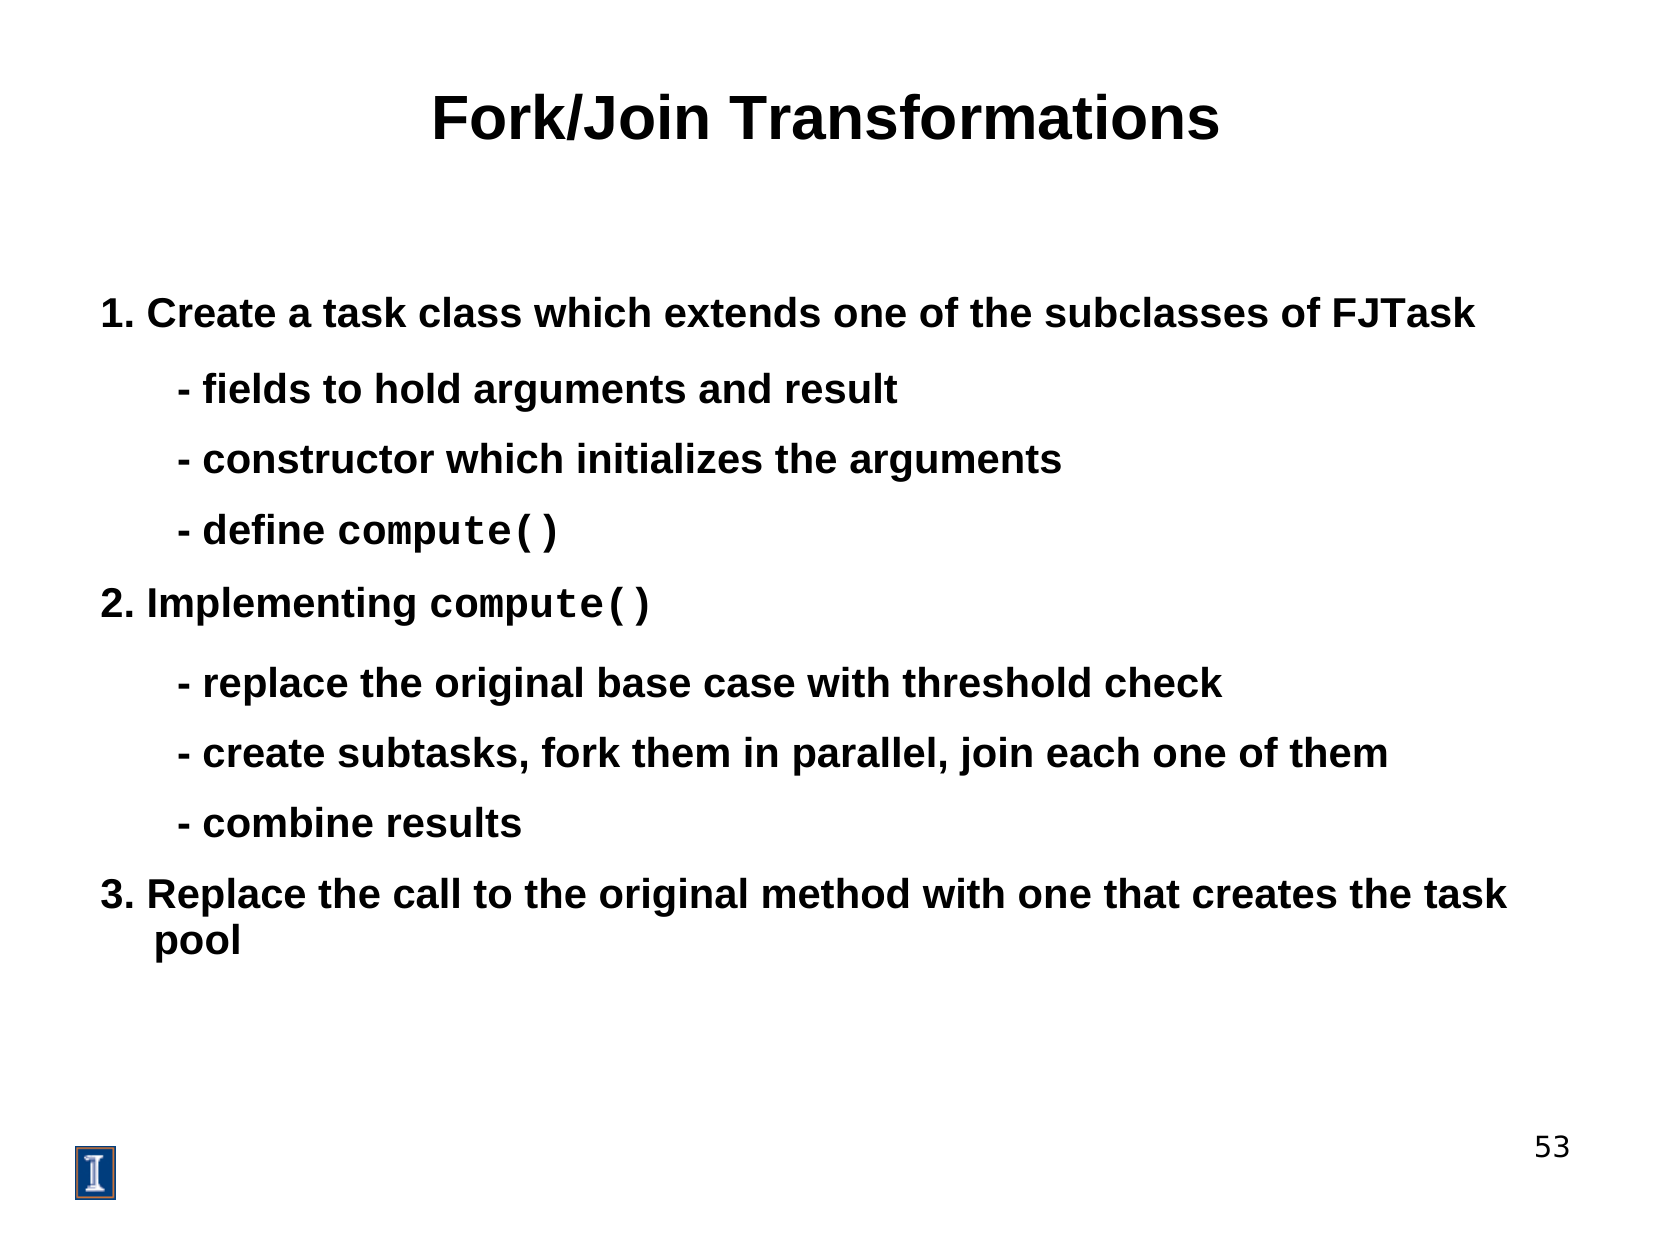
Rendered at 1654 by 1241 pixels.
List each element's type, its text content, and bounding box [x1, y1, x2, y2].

picture [75, 1146, 116, 1200]
title Fork/Join Transformations [82, 49, 1571, 257]
list 1. Create a task class which extends one of the subclasses of FJTask - fields to hold arguments and result - constructor which initializes the arguments - define compute() 2. Implementing compute() - replace the original base case with threshold check - create subtasks, fork them in parallel, join each one of them - combine results 3. Replace the call to the original method with one that creates the task pool [82, 290, 1571, 1109]
